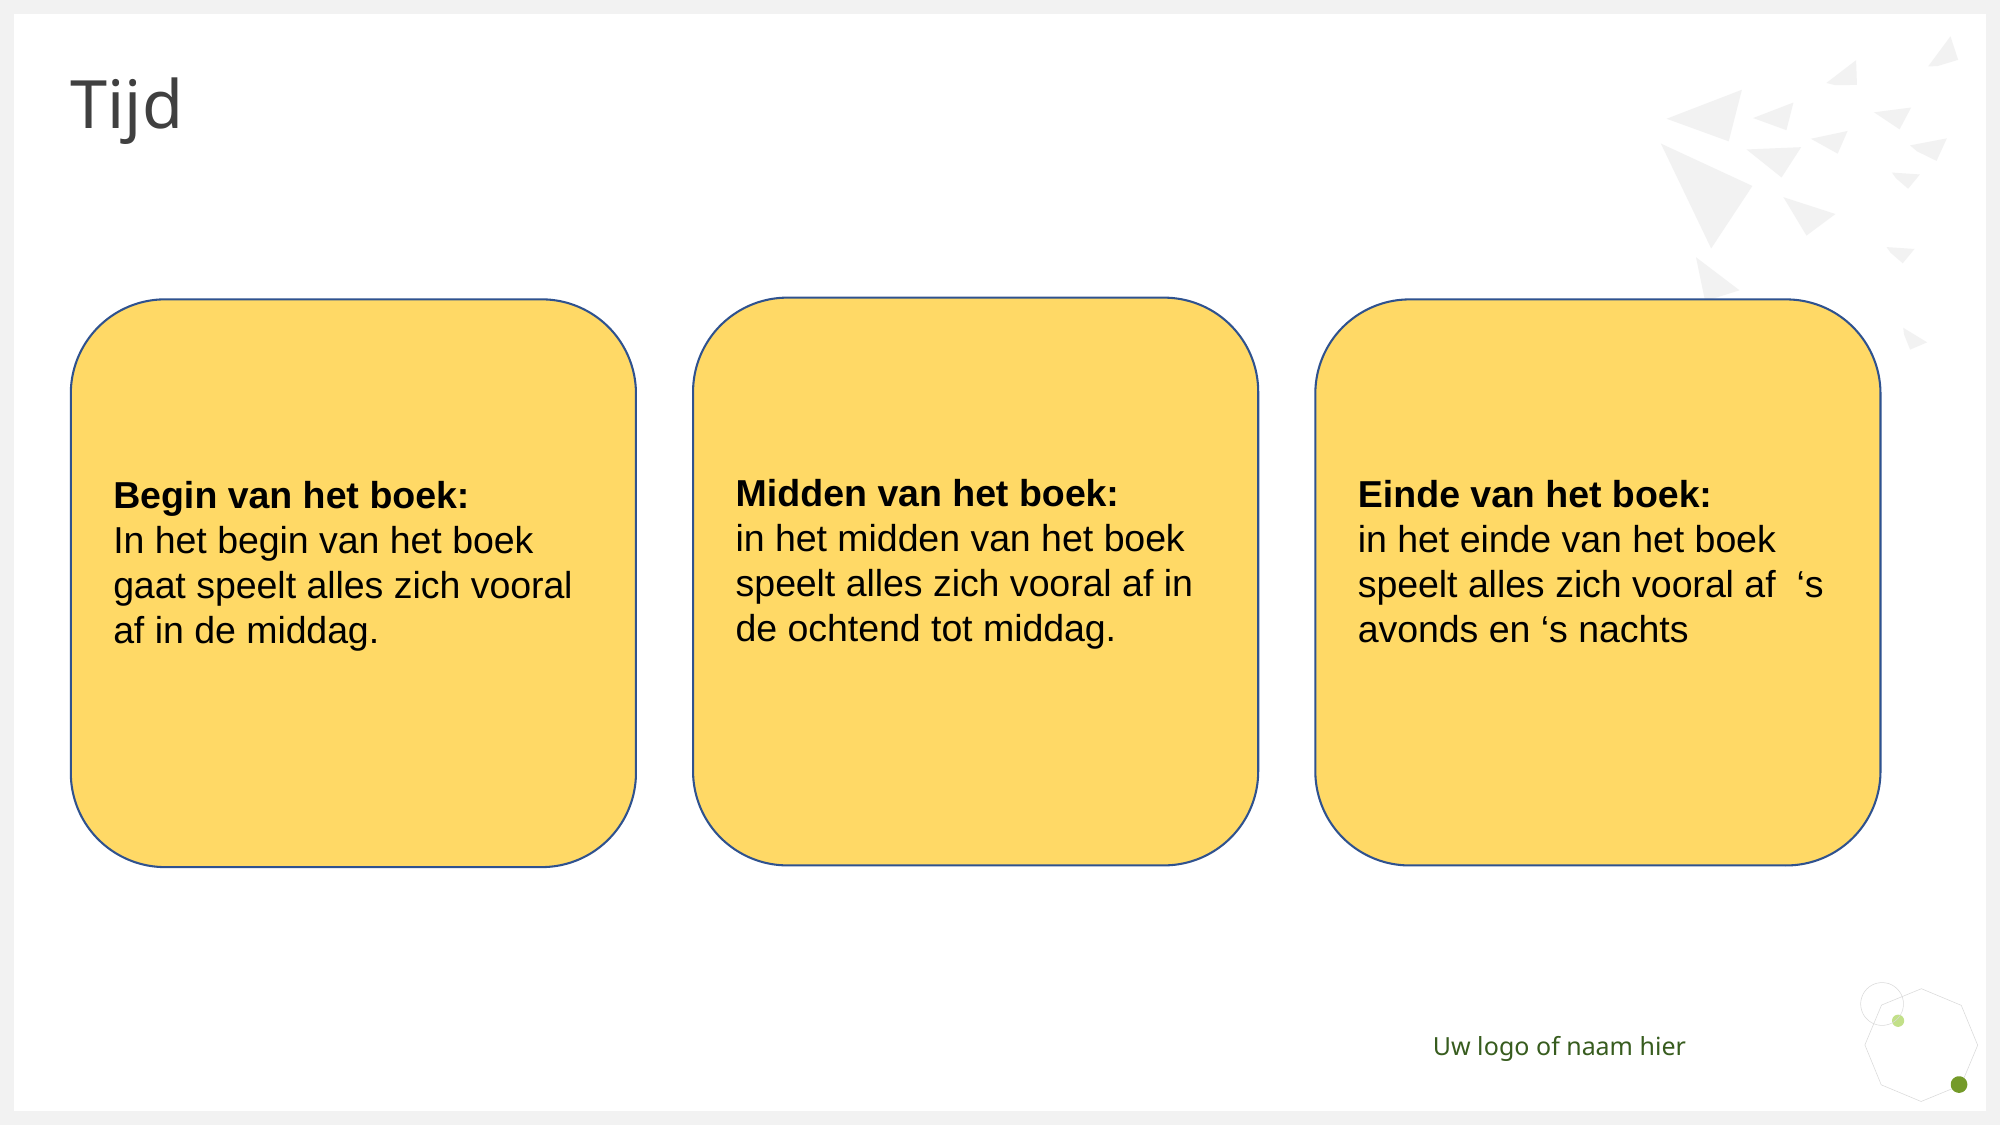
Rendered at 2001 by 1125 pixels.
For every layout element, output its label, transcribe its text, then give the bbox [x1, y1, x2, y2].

title Tijd [70, 70, 1932, 142]
text_box Einde van het boek: in het einde van het boek speelt alles zich vooral af ‘s avonds en ‘s nachts [1315, 299, 1881, 866]
text_box Midden van het boek: in het midden van het boek speelt alles zich vooral af in de ochtend tot middag. [693, 297, 1259, 866]
text_box Begin van het boek: In het begin van het boek gaat speelt alles zich vooral af in de middag. [70, 299, 636, 868]
